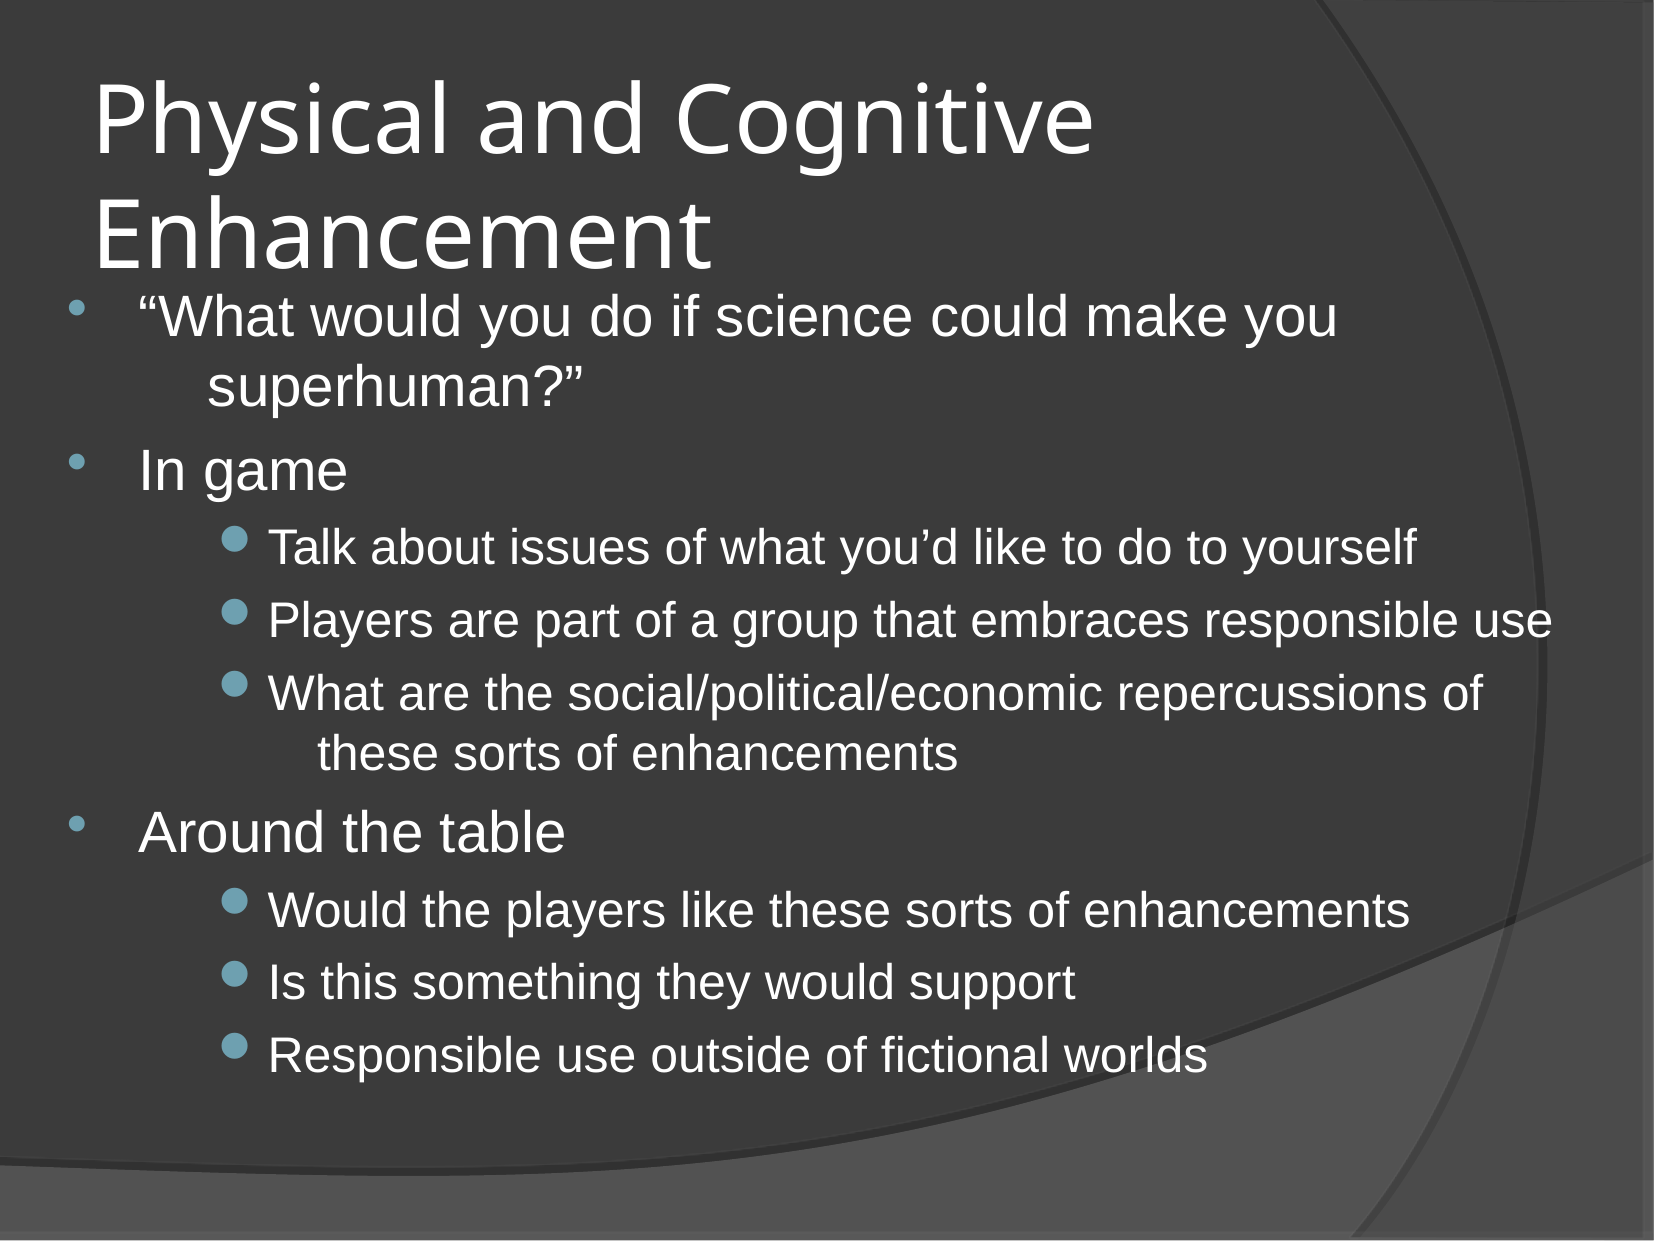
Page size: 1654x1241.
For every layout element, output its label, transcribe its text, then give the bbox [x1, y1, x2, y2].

list “What would you do if science could make you superhuman?” In game Talk about issues of what you’d like to do to yourself Players are part of a group that embraces responsible use What are the social/political/economic repercussions of these sorts of enhancements Around the table Would the players like these sorts of enhancements Is this something they would support Responsible use outside of fictional worlds [39, 270, 1615, 1109]
title Physical and Cognitive Enhancement [82, 49, 1434, 257]
